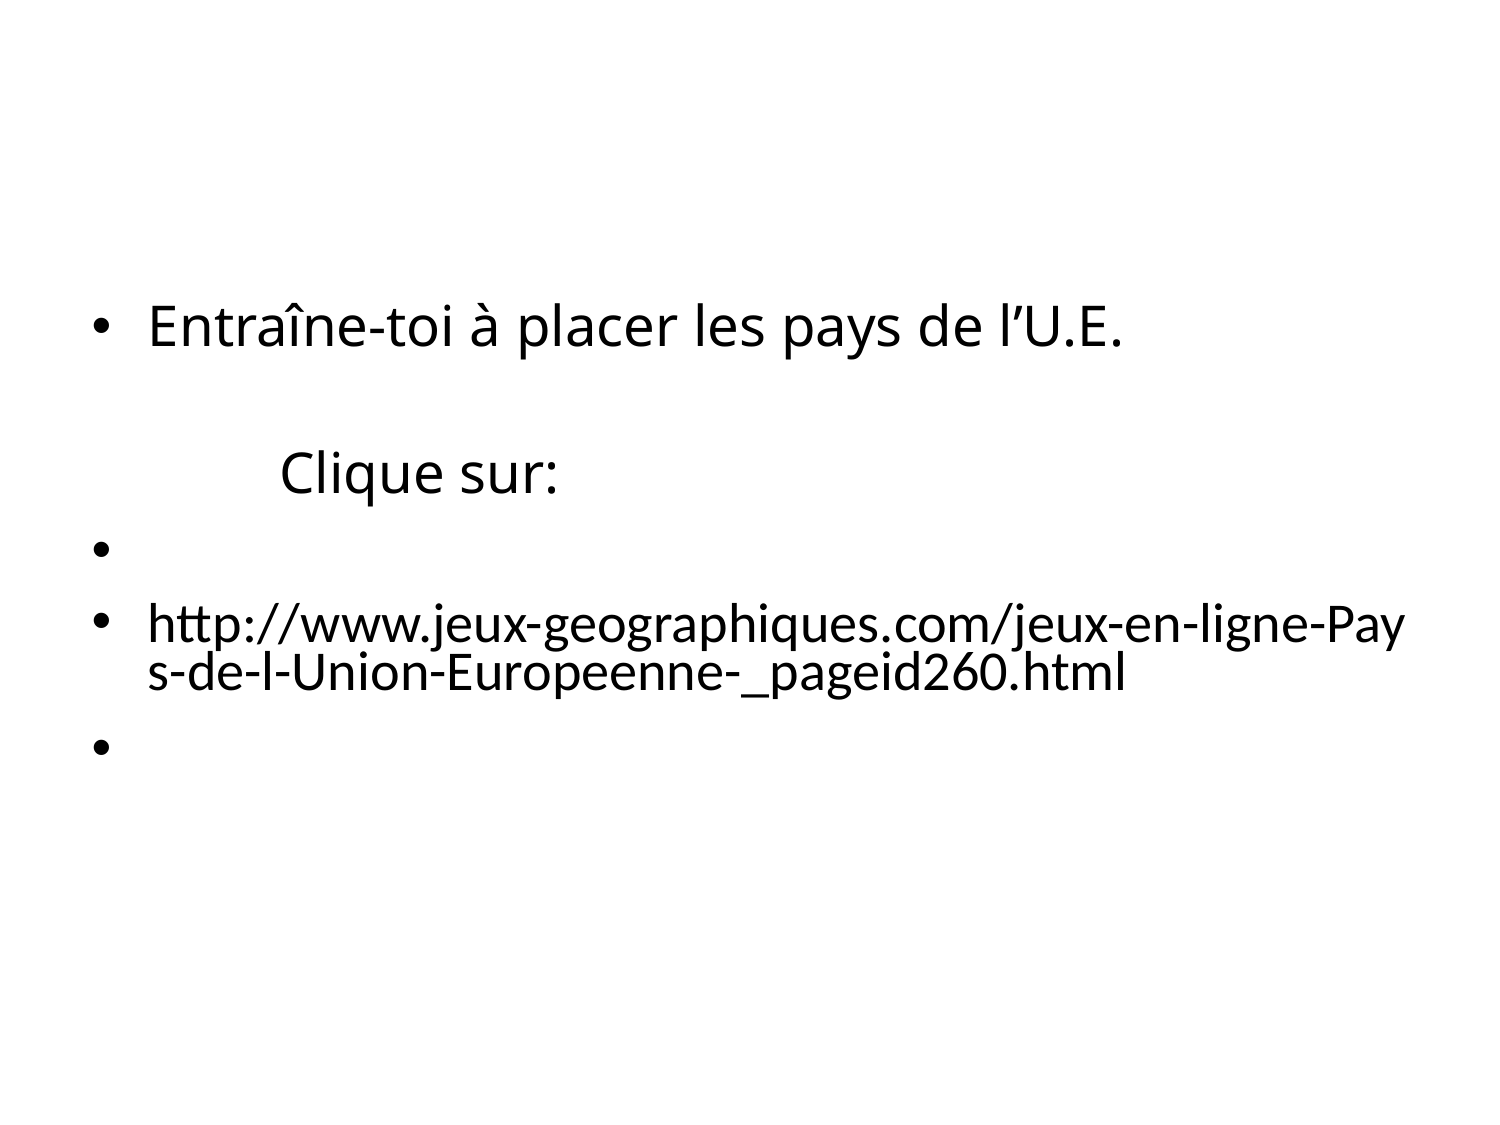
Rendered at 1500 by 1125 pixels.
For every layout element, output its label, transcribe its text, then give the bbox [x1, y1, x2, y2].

list Entraîne-toi à placer les pays de l’U.E. Clique sur: http://www.jeux-geographiques.com/jeux-en-ligne-Pays-de-l-Union-Europeenne-_pageid260.html [76, 290, 1427, 740]
